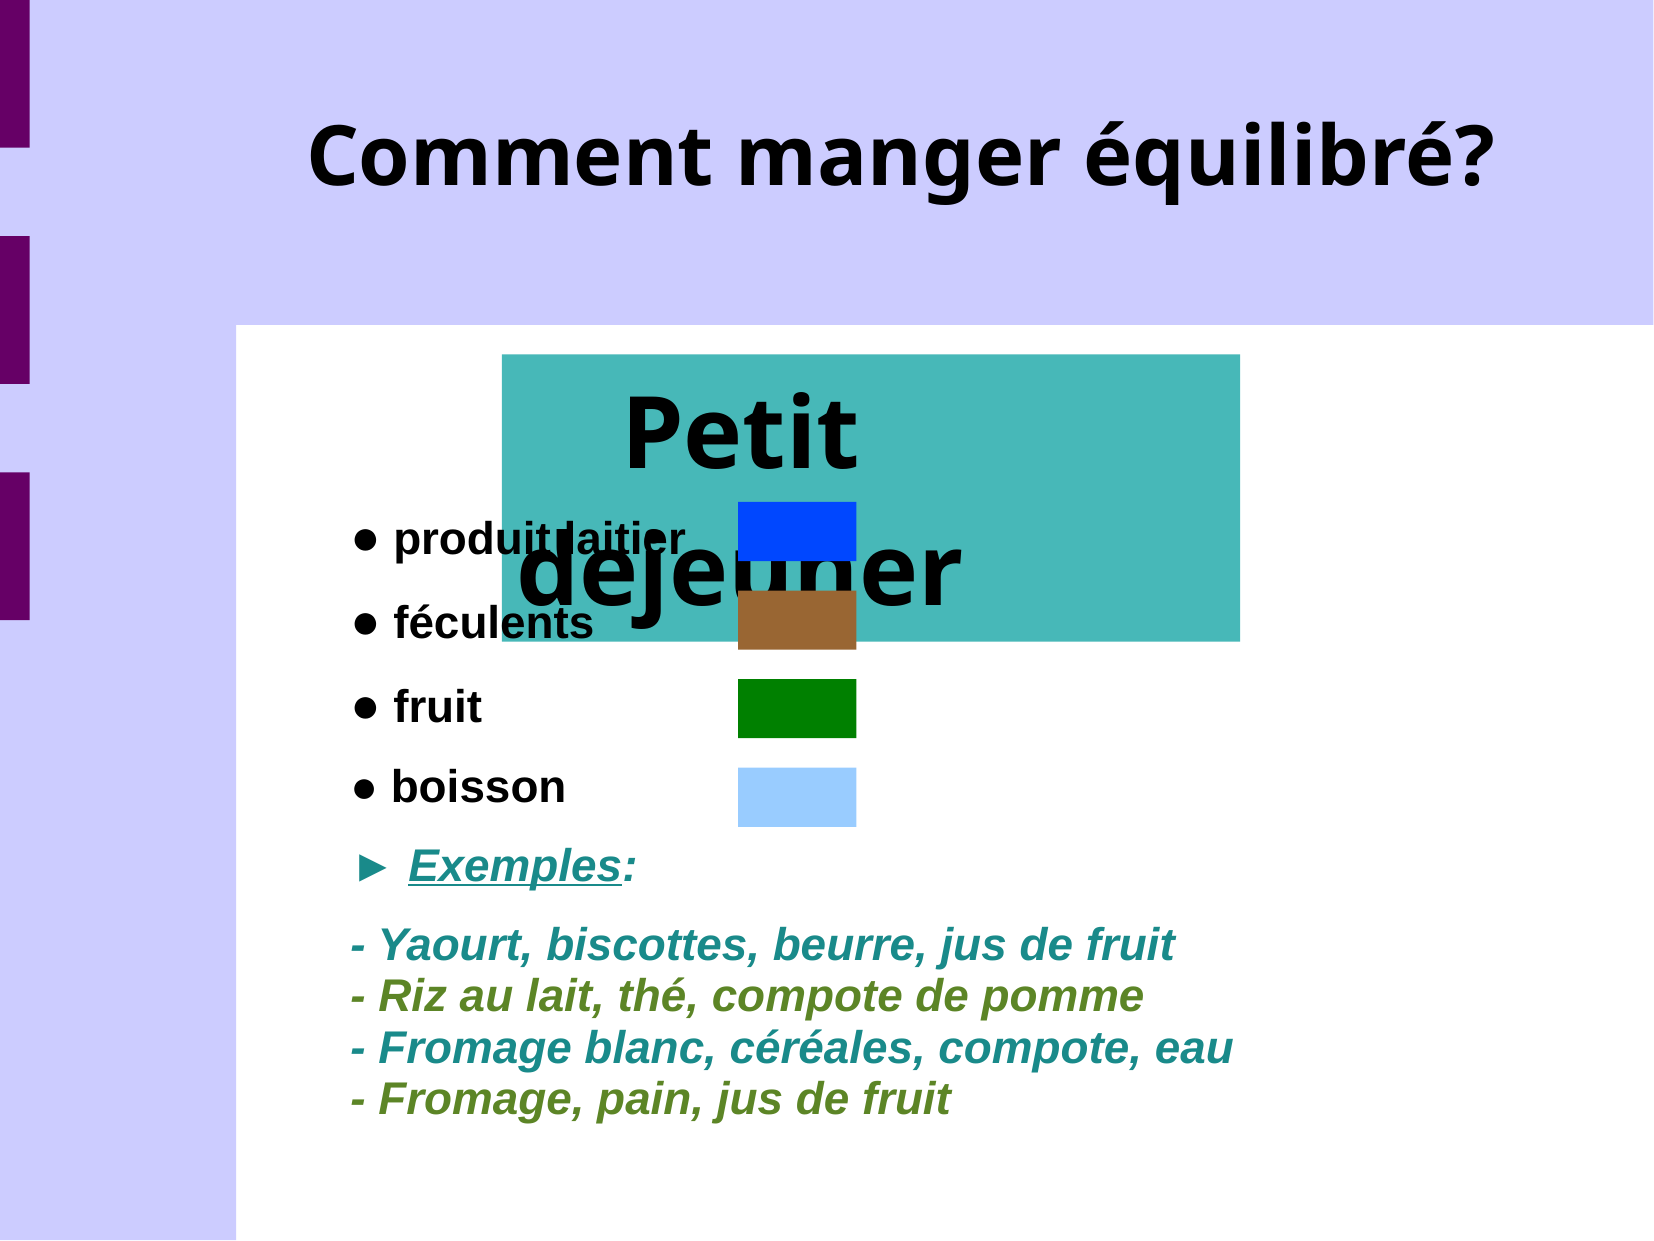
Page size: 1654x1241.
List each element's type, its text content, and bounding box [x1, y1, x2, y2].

text_box [0, 0, 1654, 1241]
text_box [738, 679, 857, 739]
text_box Comment manger équilibré? [291, 88, 1418, 220]
text_box Petit dejeuner [501, 354, 1241, 473]
text_box [738, 501, 857, 562]
text_box [738, 767, 857, 827]
text_box [738, 590, 857, 650]
text_box ● produit laitier ● féculents ● fruit ● boisson ► Exemples: - Yaourt, biscottes, beurre, jus de fruit - Riz au lait, thé, compote de pomme - Fromage blanc, céréales, compote, eau - Fromage, pain, jus de fruit [335, 501, 1595, 1194]
